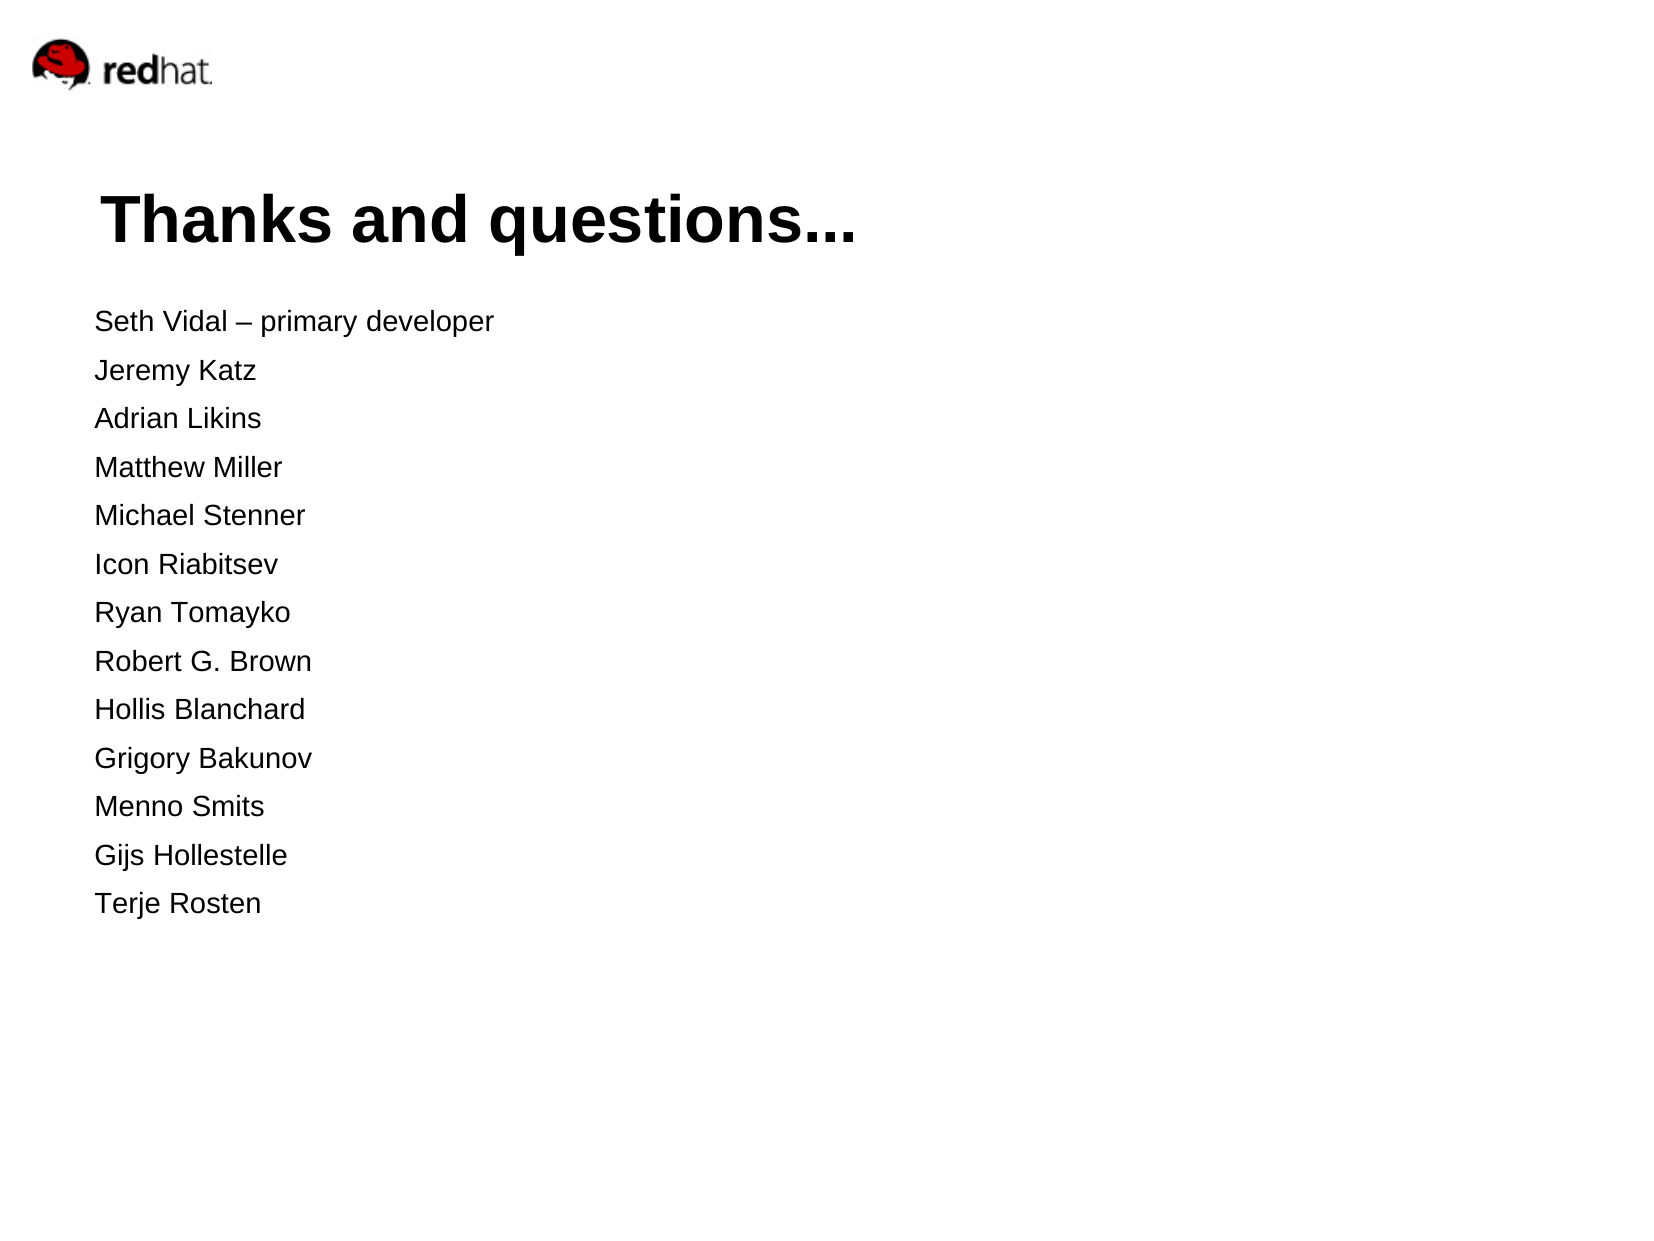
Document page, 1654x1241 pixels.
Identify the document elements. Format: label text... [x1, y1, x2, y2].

picture [31, 37, 212, 98]
list Seth Vidal – primary developer Jeremy Katz Adrian Likins Matthew Miller Michael Stenner Icon Riabitsev Ryan Tomayko Robert G. Brown Hollis Blanchard Grigory Bakunov Menno Smits Gijs Hollestelle Terje Rosten [94, 304, 1500, 1174]
title Thanks and questions... [100, 164, 1506, 275]
